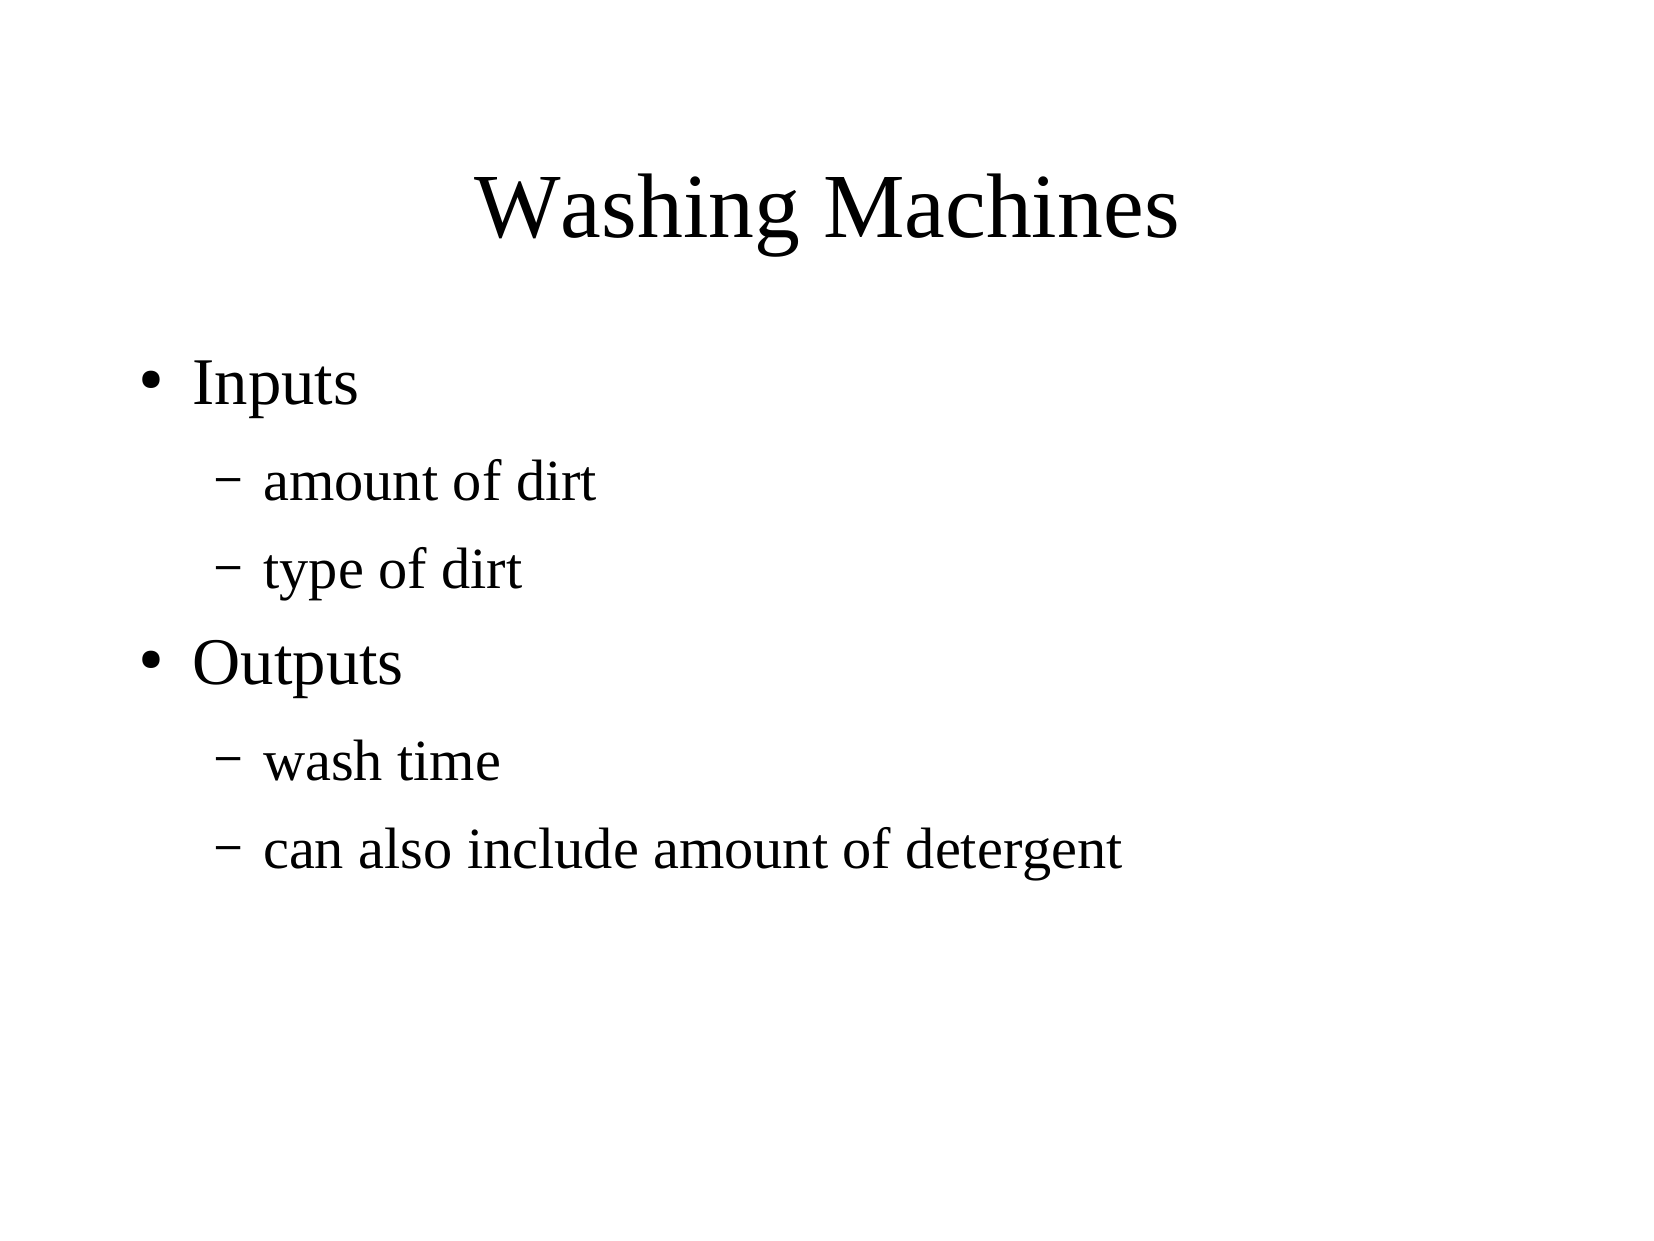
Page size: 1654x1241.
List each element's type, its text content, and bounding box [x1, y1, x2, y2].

title Washing Machines [121, 102, 1534, 311]
list Inputs amount of dirt type of dirt Outputs wash time can also include amount of detergent [121, 344, 1534, 1127]
